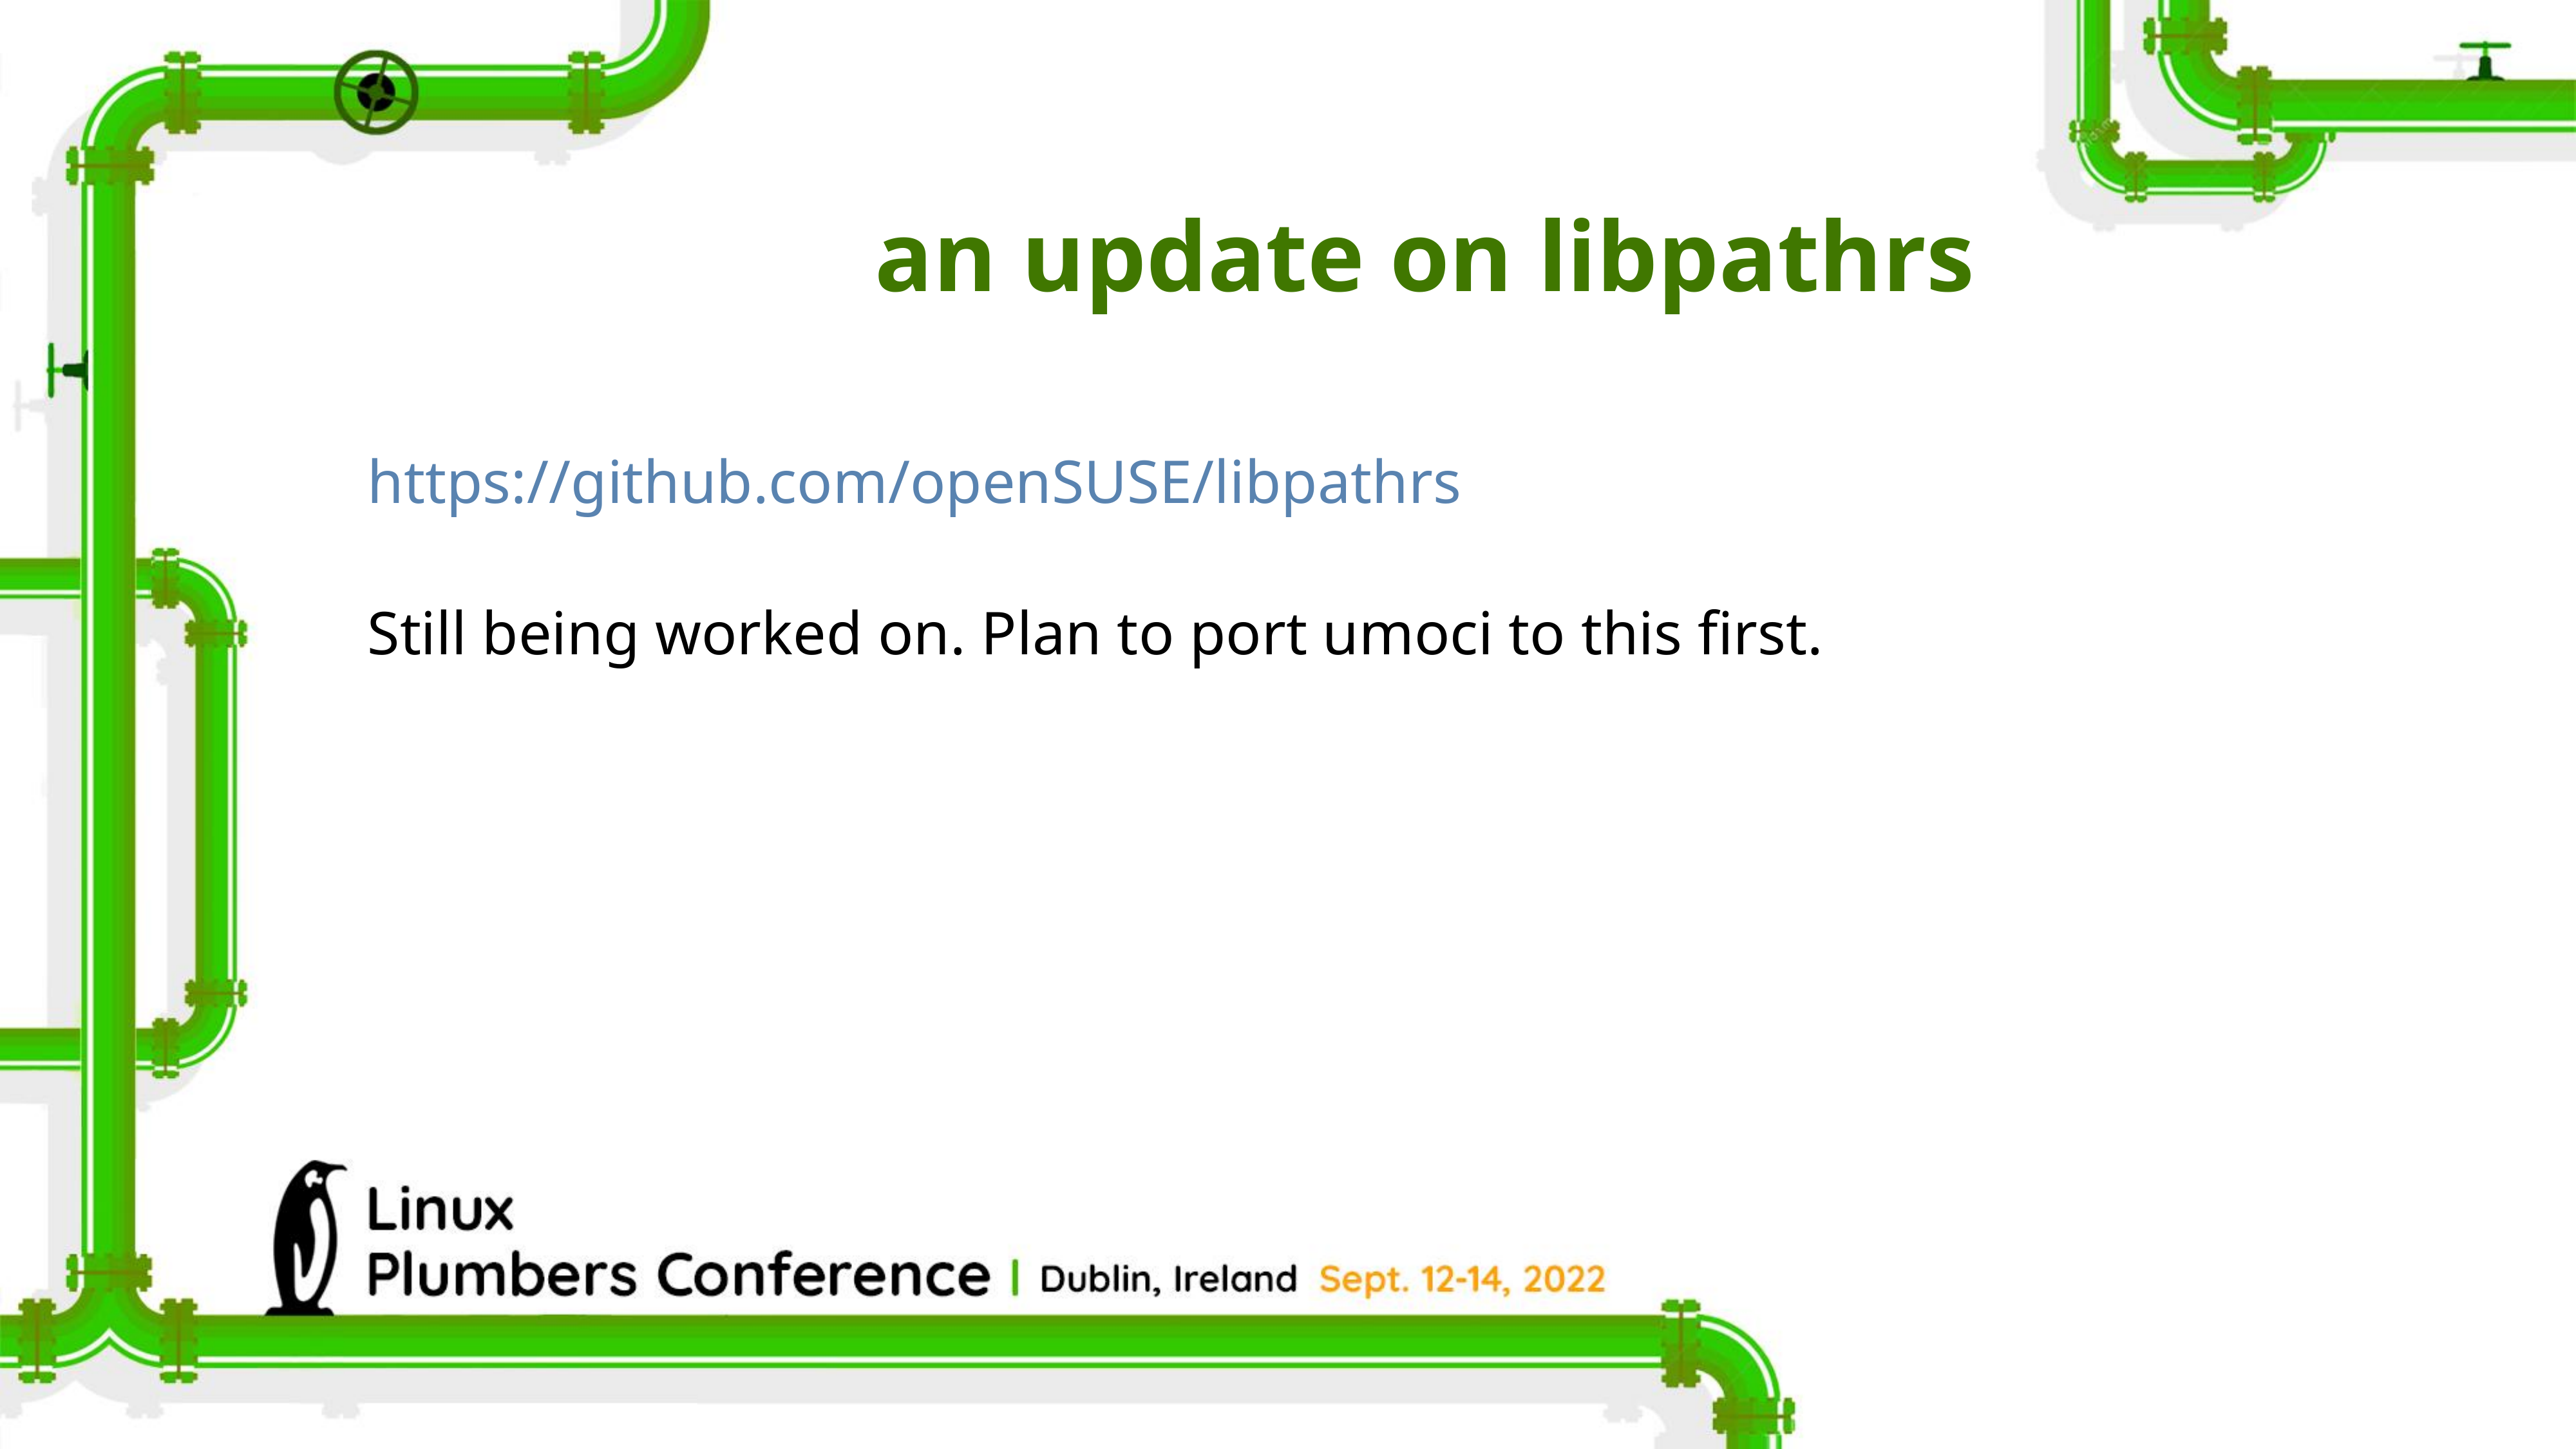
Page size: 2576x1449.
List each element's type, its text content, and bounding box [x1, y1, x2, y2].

text_box an update on libpathrs [362, 189, 2488, 464]
picture [0, 0, 2576, 1449]
text_box https://github.com/openSUSE/libpathrs Still being worked on. Plan to port umoci to this first. [362, 464, 2316, 672]
